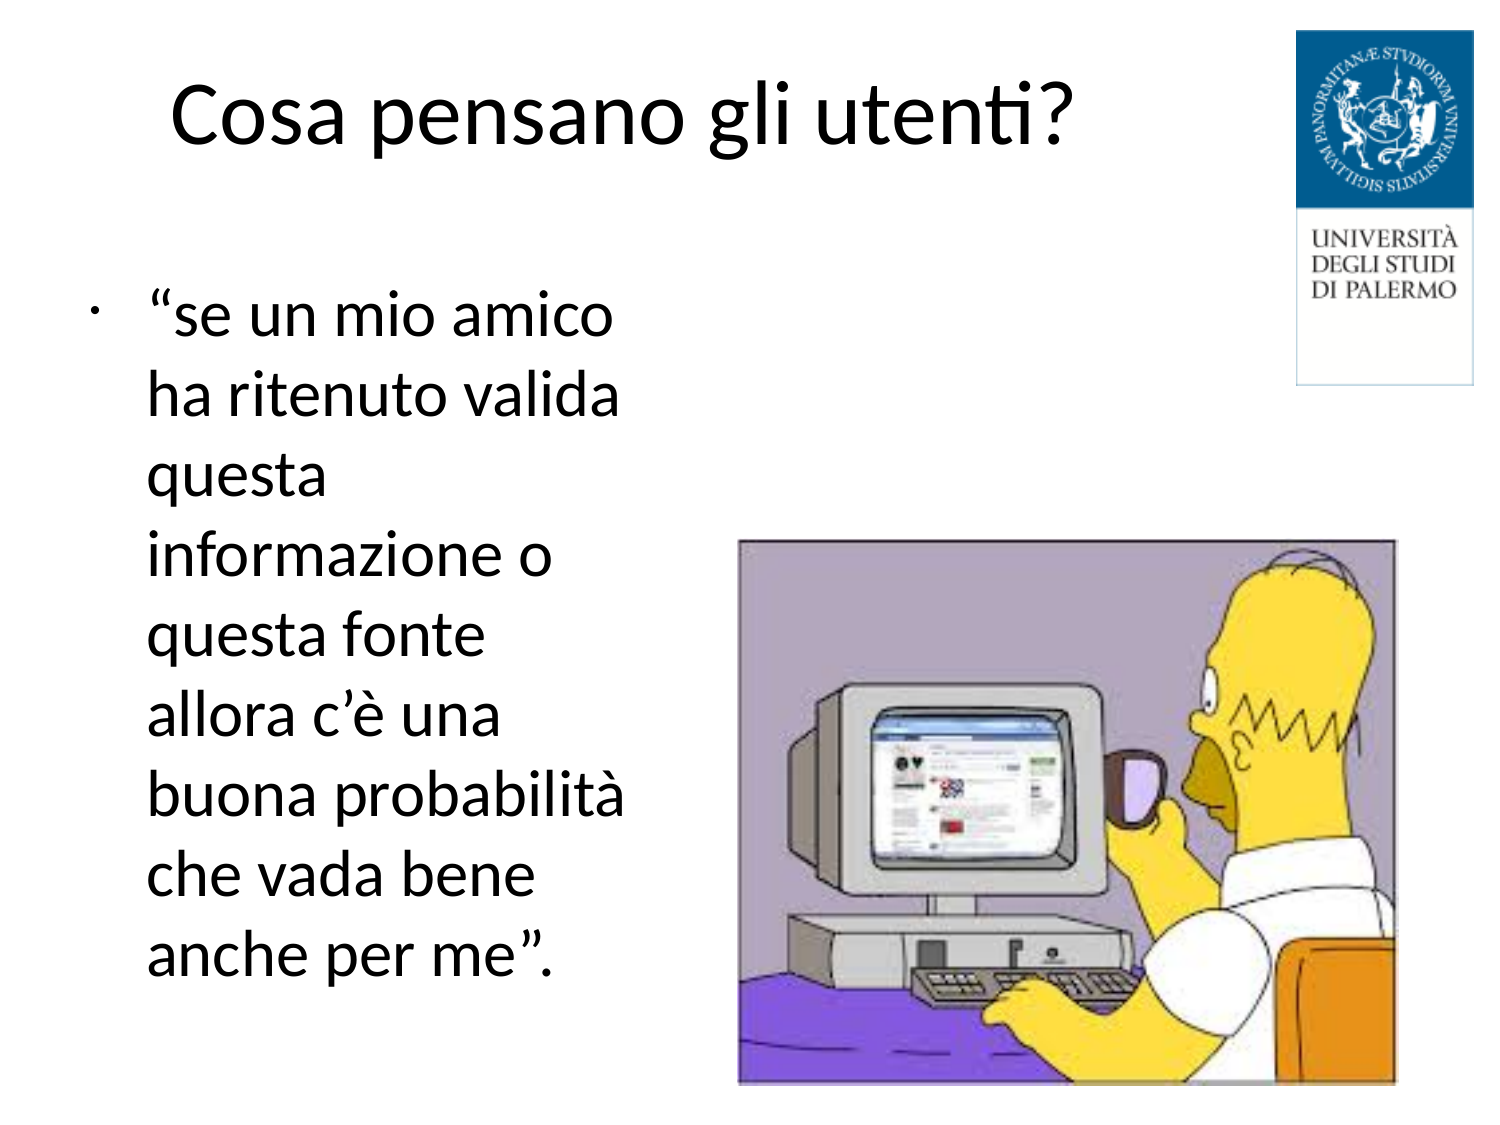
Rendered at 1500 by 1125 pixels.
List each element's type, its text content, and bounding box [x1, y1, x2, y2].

picture [737, 538, 1399, 1086]
list “se un mio amico ha ritenuto valida questa informazione o questa fonte allora c’è una buona probabilità che vada bene anche per me”. [75, 262, 656, 1005]
title Cosa pensano gli utenti? [75, 45, 1176, 233]
picture [1296, 30, 1474, 386]
